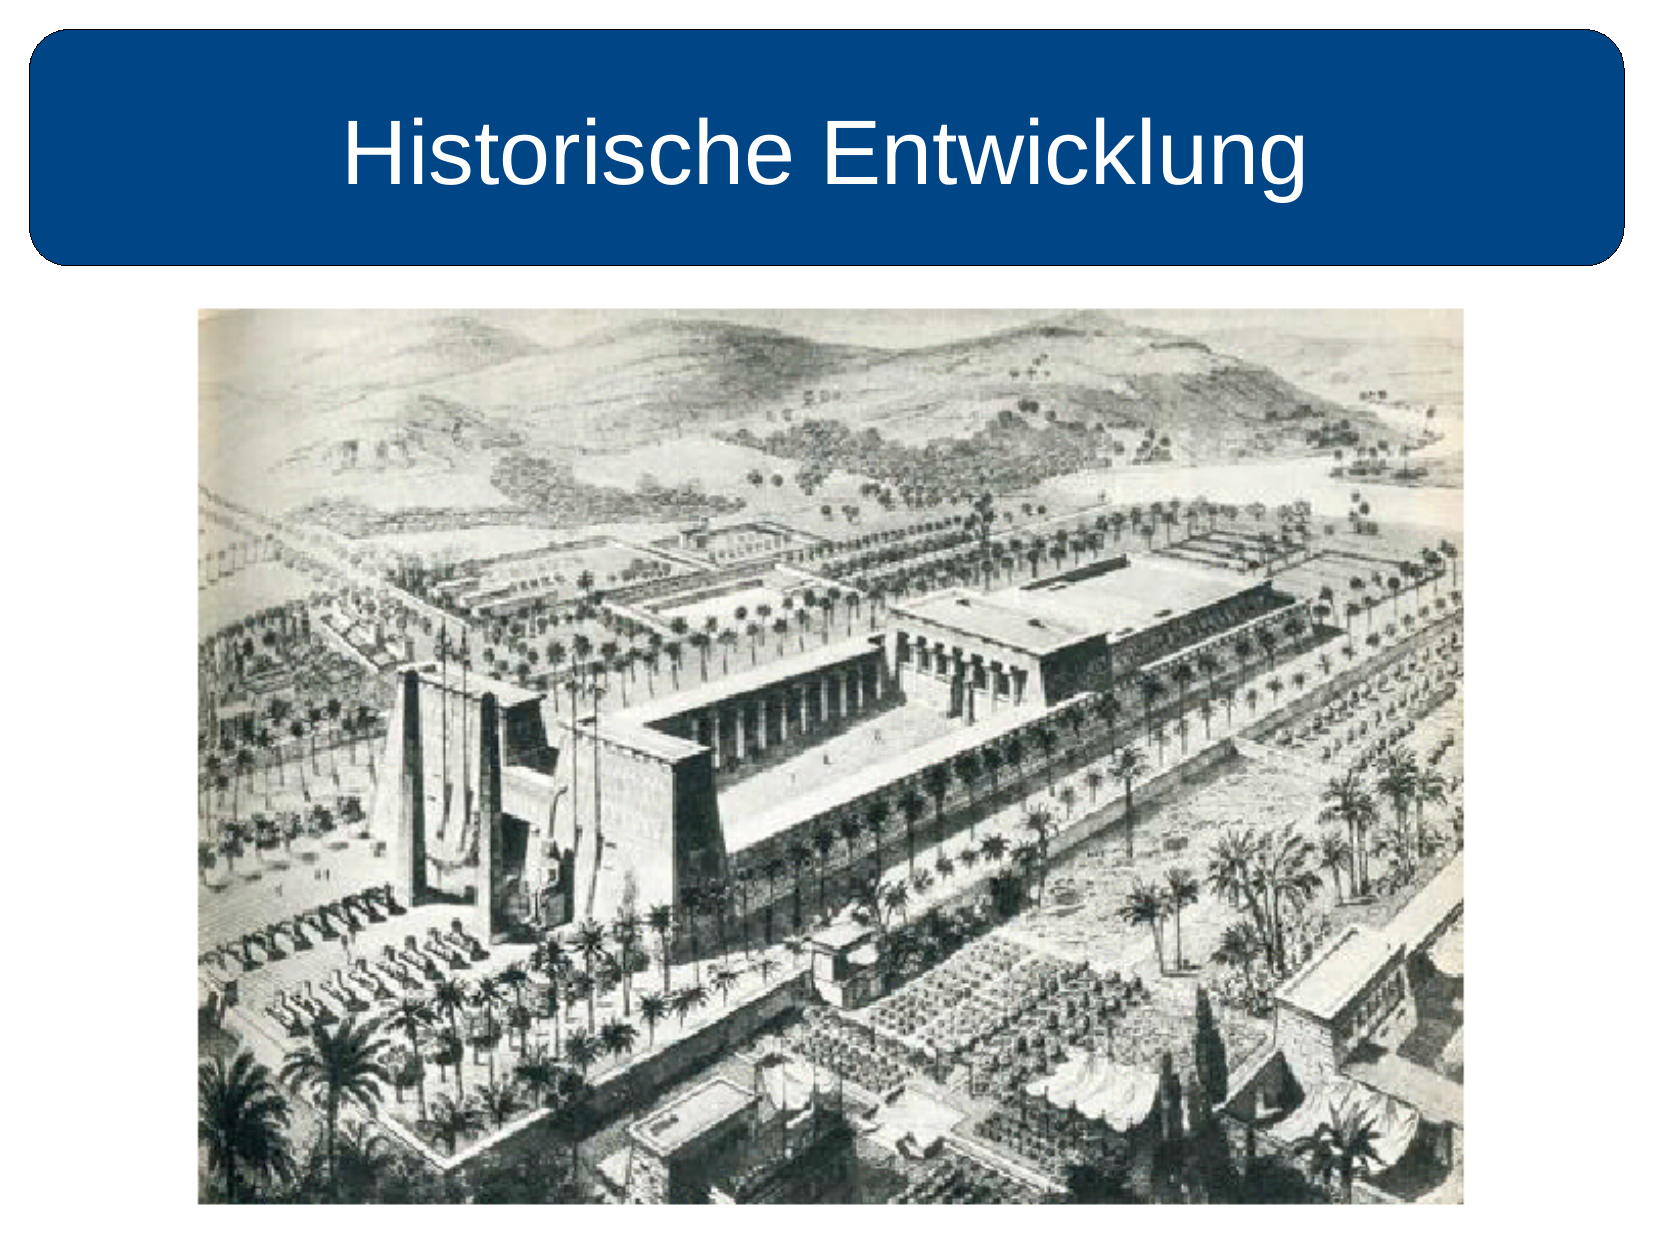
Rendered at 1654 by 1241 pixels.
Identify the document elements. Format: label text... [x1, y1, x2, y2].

picture [172, 291, 1501, 1217]
title Historische Entwicklung [82, 49, 1571, 257]
